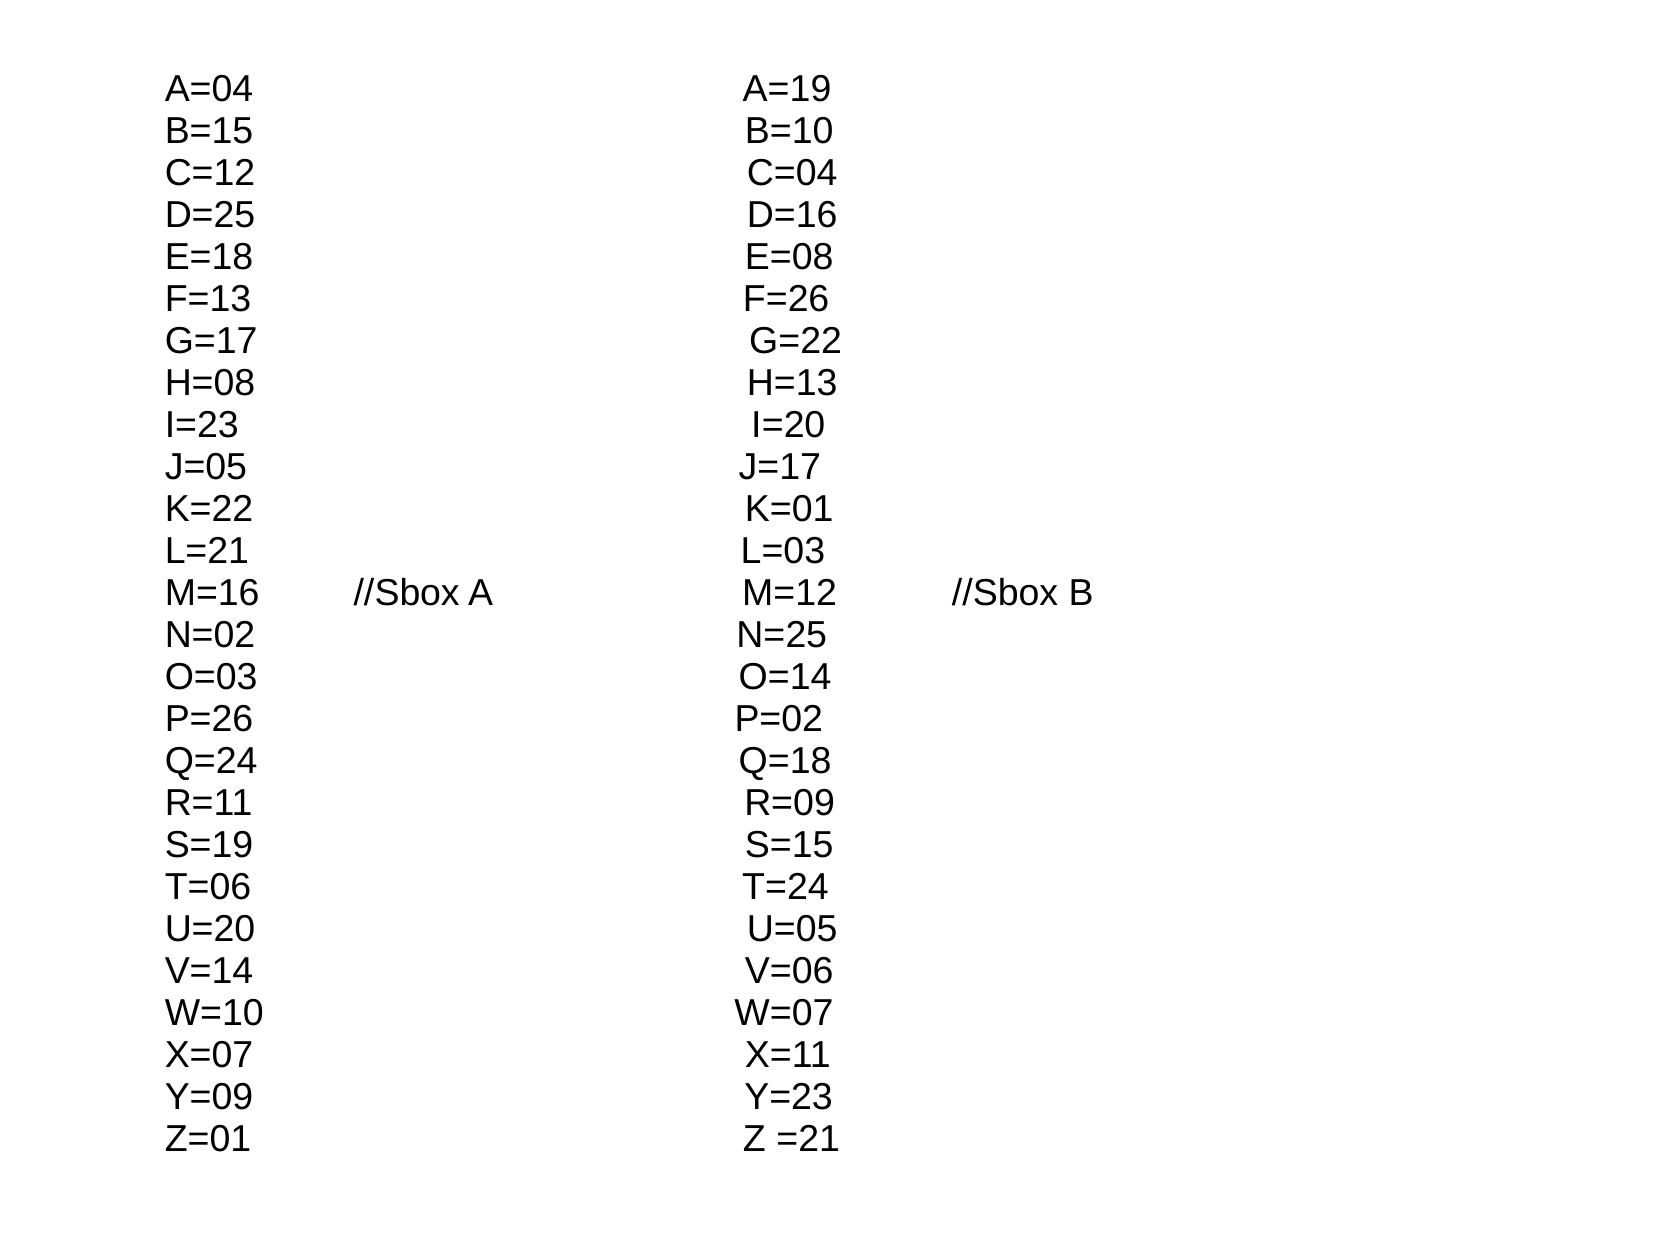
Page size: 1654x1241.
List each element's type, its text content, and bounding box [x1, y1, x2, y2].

text_box A=04 A=19 B=15 B=10 C=12 C=04 D=25 D=16 E=18 E=08 F=13 F=26 G=17 G=22 H=08 H=13 I=23 I=20 J=05 J=17 K=22 K=01 L=21 L=03 M=16 //Sbox A M=12 //Sbox B N=02 N=25 O=03 O=14 P=26 P=02 Q=24 Q=18 R=11 R=09 S=19 S=15 T=06 T=24 U=20 U=05 V=14 V=06 W=10 W=07 X=07 X=11 Y=09 Y=23 Z=01 Z =21 [150, 60, 1501, 1167]
